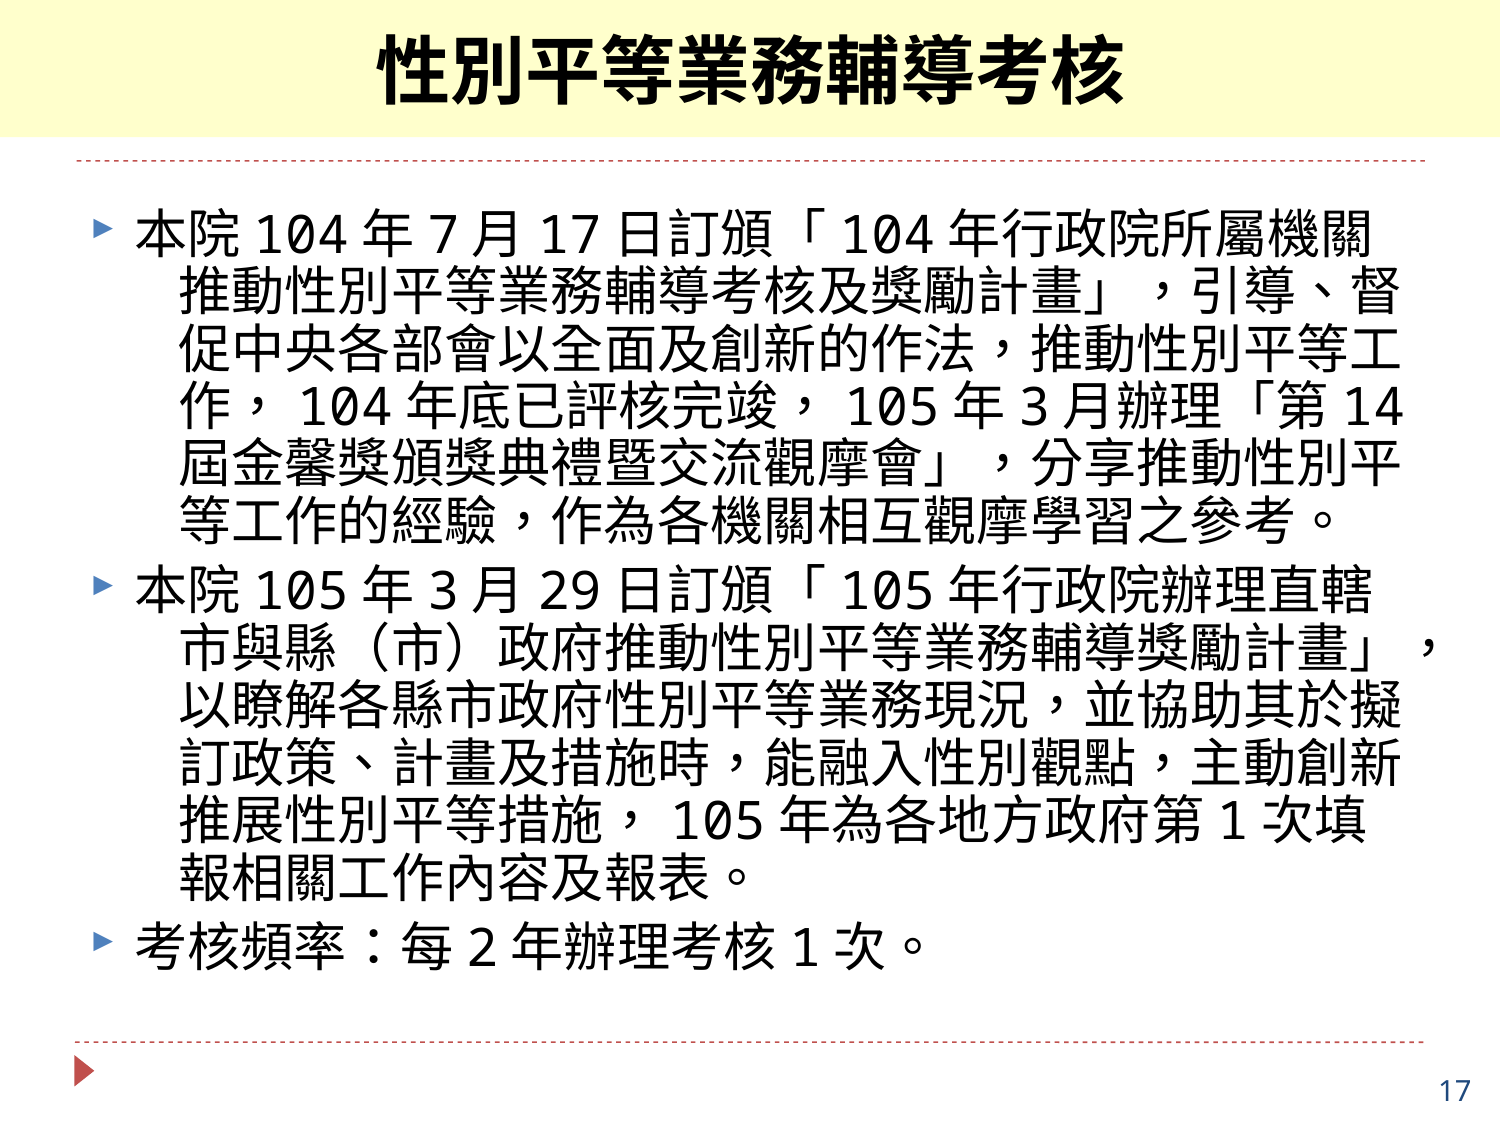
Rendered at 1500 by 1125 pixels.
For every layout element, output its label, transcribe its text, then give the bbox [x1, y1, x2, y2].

list 本院104年7月17日訂頒「104年行政院所屬機關推動性別平等業務輔導考核及獎勵計畫」，引導、督促中央各部會以全面及創新的作法，推動性別平等工作，104年底已評核完竣，105年3月辦理「第14屆金馨獎頒獎典禮暨交流觀摩會」，分享推動性別平等工作的經驗，作為各機關相互觀摩學習之參考。 本院105年3月29日訂頒「105年行政院辦理直轄市與縣（市）政府推動性別平等業務輔導獎勵計畫」，以瞭解各縣市政府性別平等業務現況，並協助其於擬訂政策、計畫及措施時，能融入性別觀點，主動創新推展性別平等措施，105年為各地方政府第1次填報相關工作內容及報表。 考核頻率：每2年辦理考核1次。 [75, 200, 1426, 1011]
text_box 17 [1423, 1065, 1500, 1125]
text_box 性別平等業務輔導考核 [0, 0, 1500, 138]
